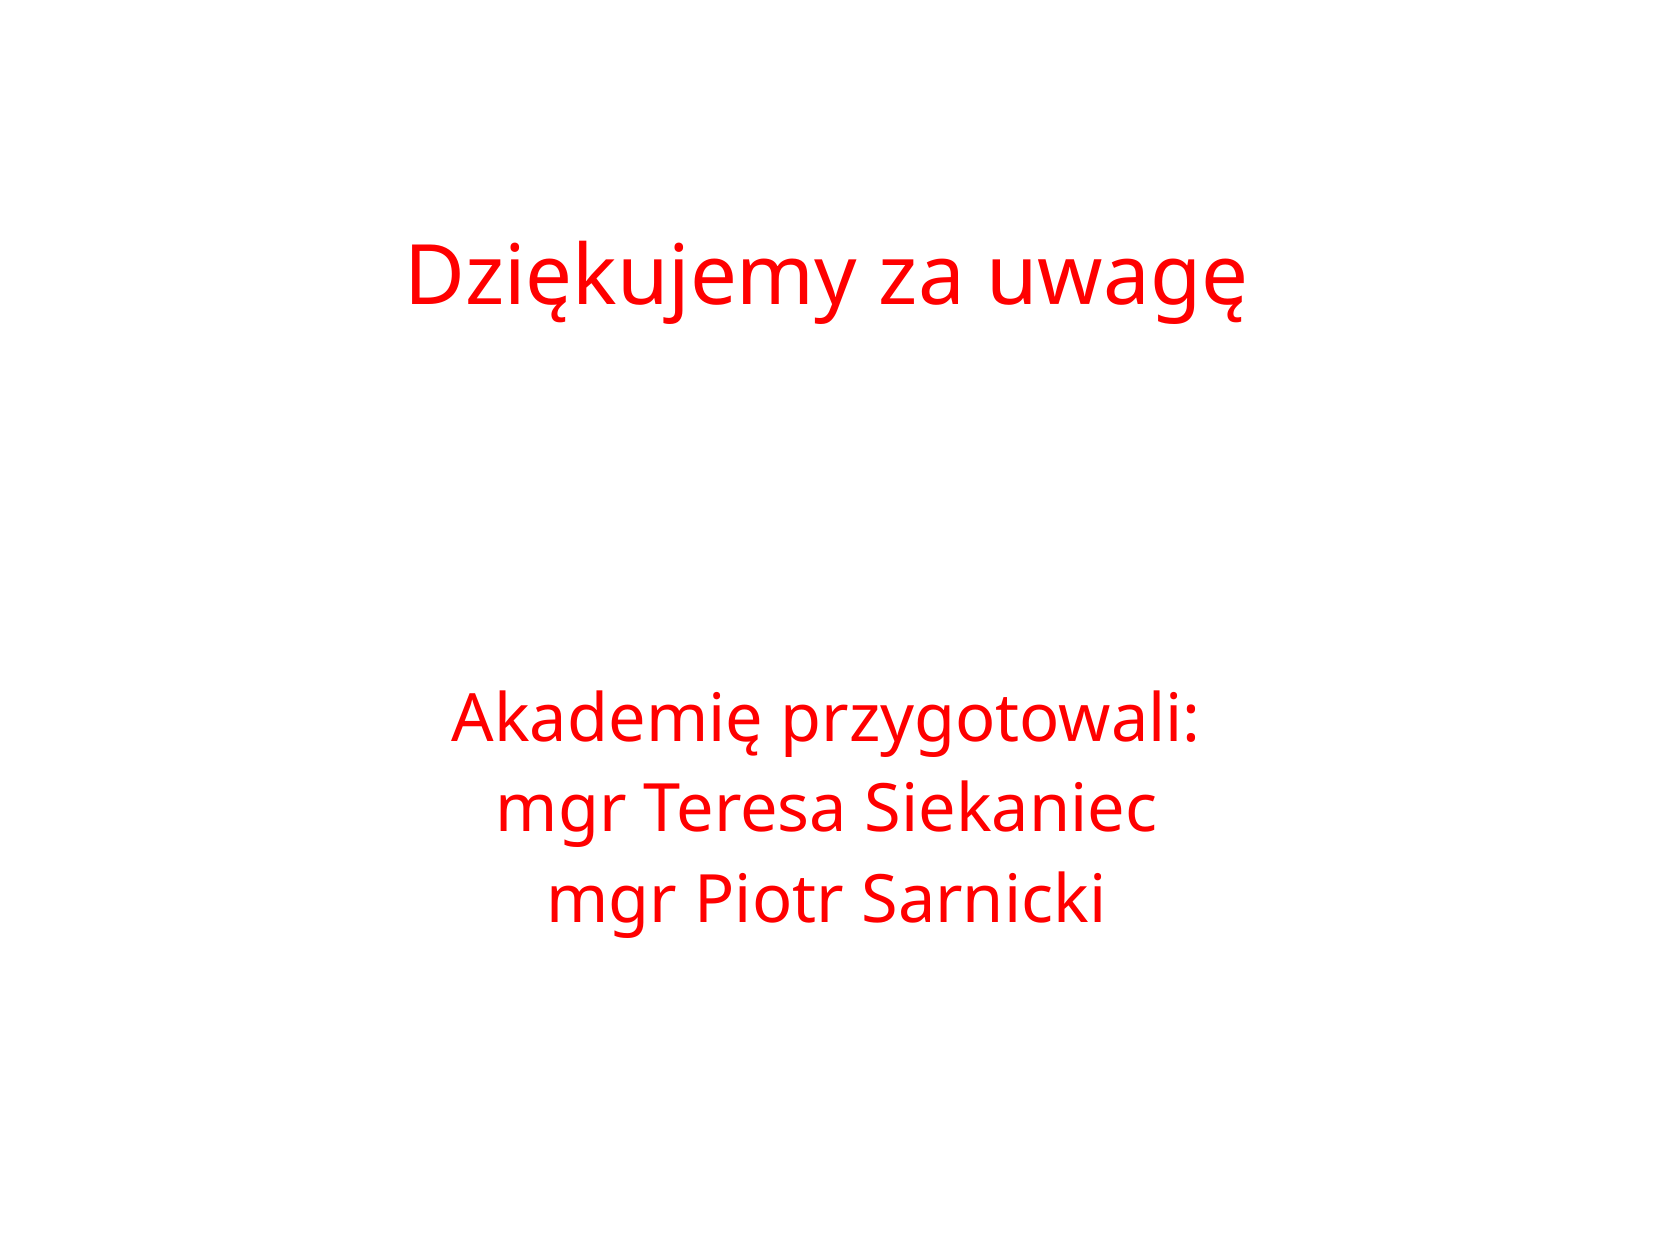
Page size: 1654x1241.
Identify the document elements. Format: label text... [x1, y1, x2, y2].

subtitle Dziękujemy za uwagę Akademię przygotowali: mgr Teresa Siekaniec mgr Piotr Sarnicki [82, 49, 1571, 1109]
